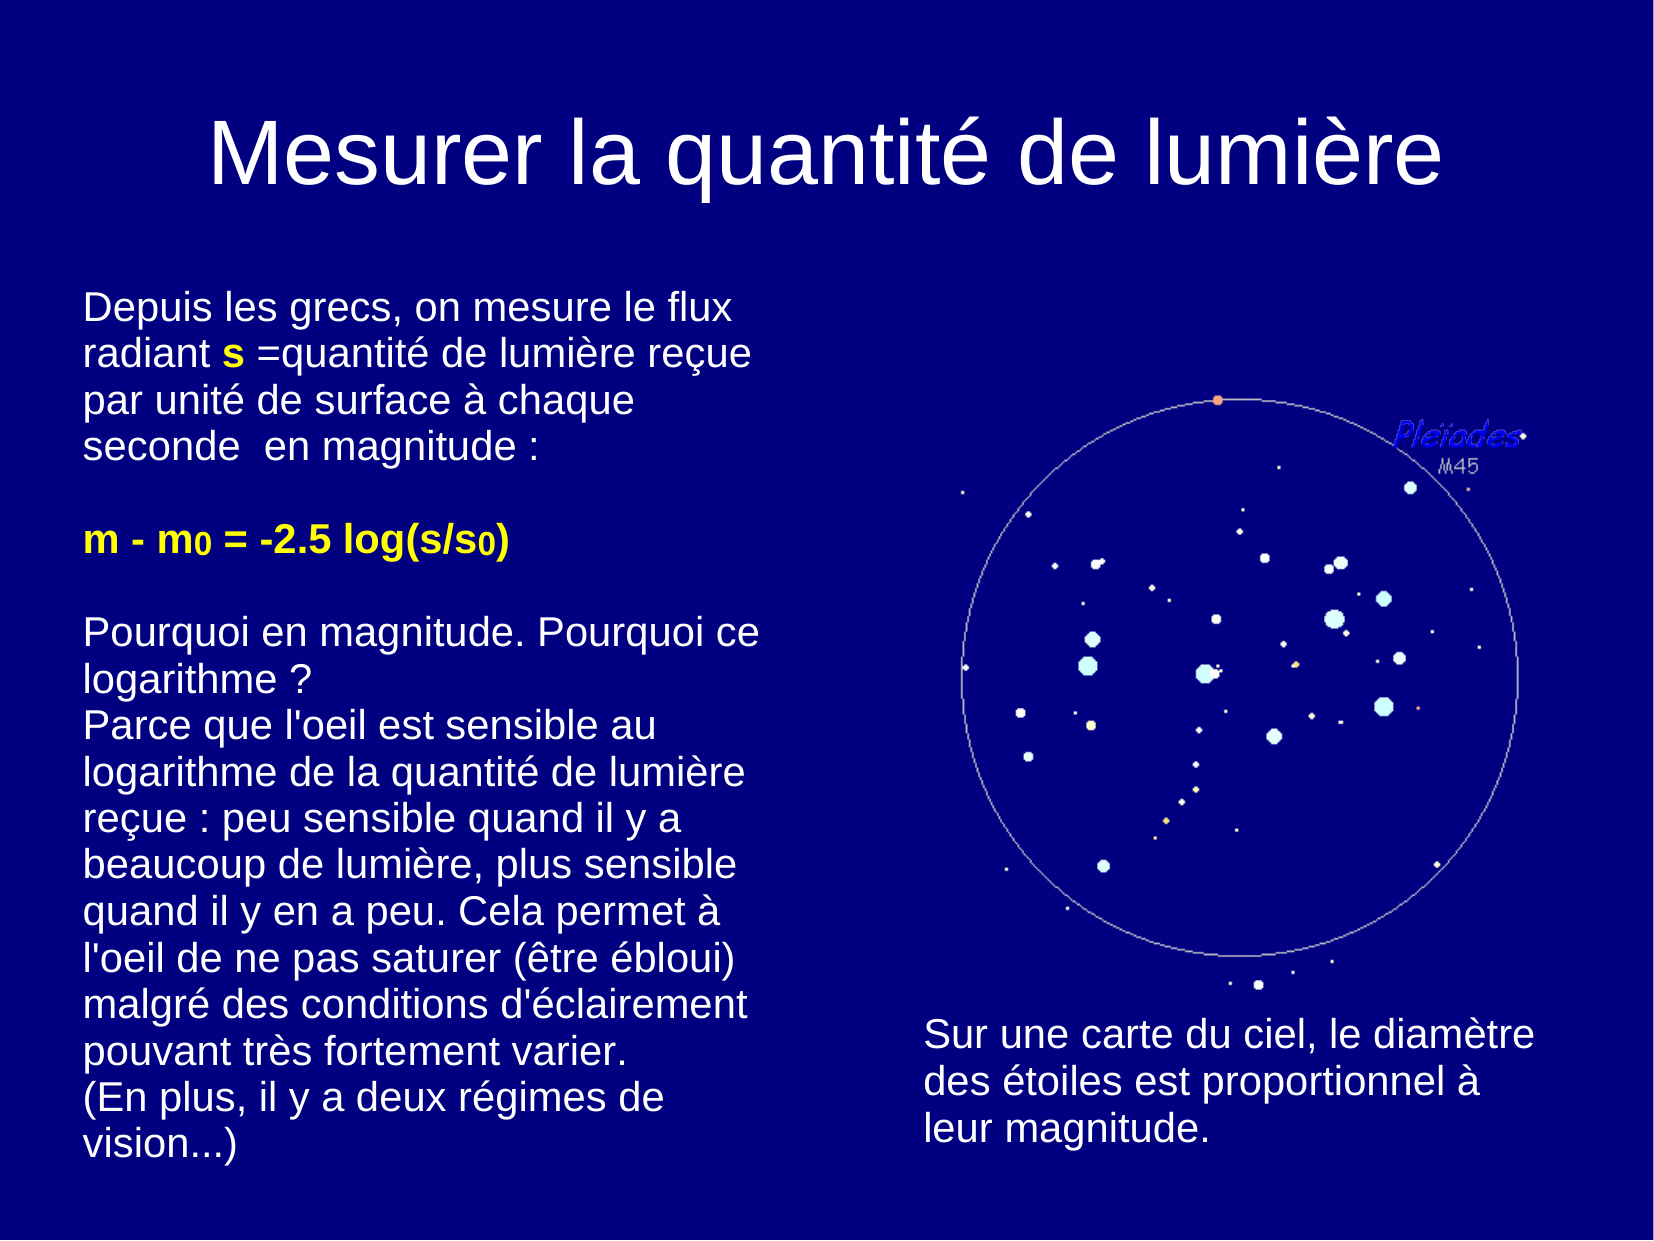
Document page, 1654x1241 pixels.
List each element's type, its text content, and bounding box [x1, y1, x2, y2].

picture [941, 374, 1536, 1003]
text_box Sur une carte du ciel, le diamètre des étoiles est proportionnel à leur magnitude. [908, 1003, 1563, 1160]
subtitle Depuis les grecs, on mesure le flux radiant s =quantité de lumière reçue par unité de surface à chaque seconde en magnitude : m - m0 = -2.5 log(s/s0) Pourquoi en magnitude. Pourquoi ce logarithme ? Parce que l'oeil est sensible au logarithme de la quantité de lumière reçue : peu sensible quand il y a beaucoup de lumière, plus sensible quand il y en a peu. Cela permet à l'oeil de ne pas saturer (être ébloui) malgré des conditions d'éclairement pouvant très fortement varier. (En plus, il y a deux régimes de vision...) [82, 225, 798, 1174]
title Mesurer la quantité de lumière [82, 49, 1571, 257]
